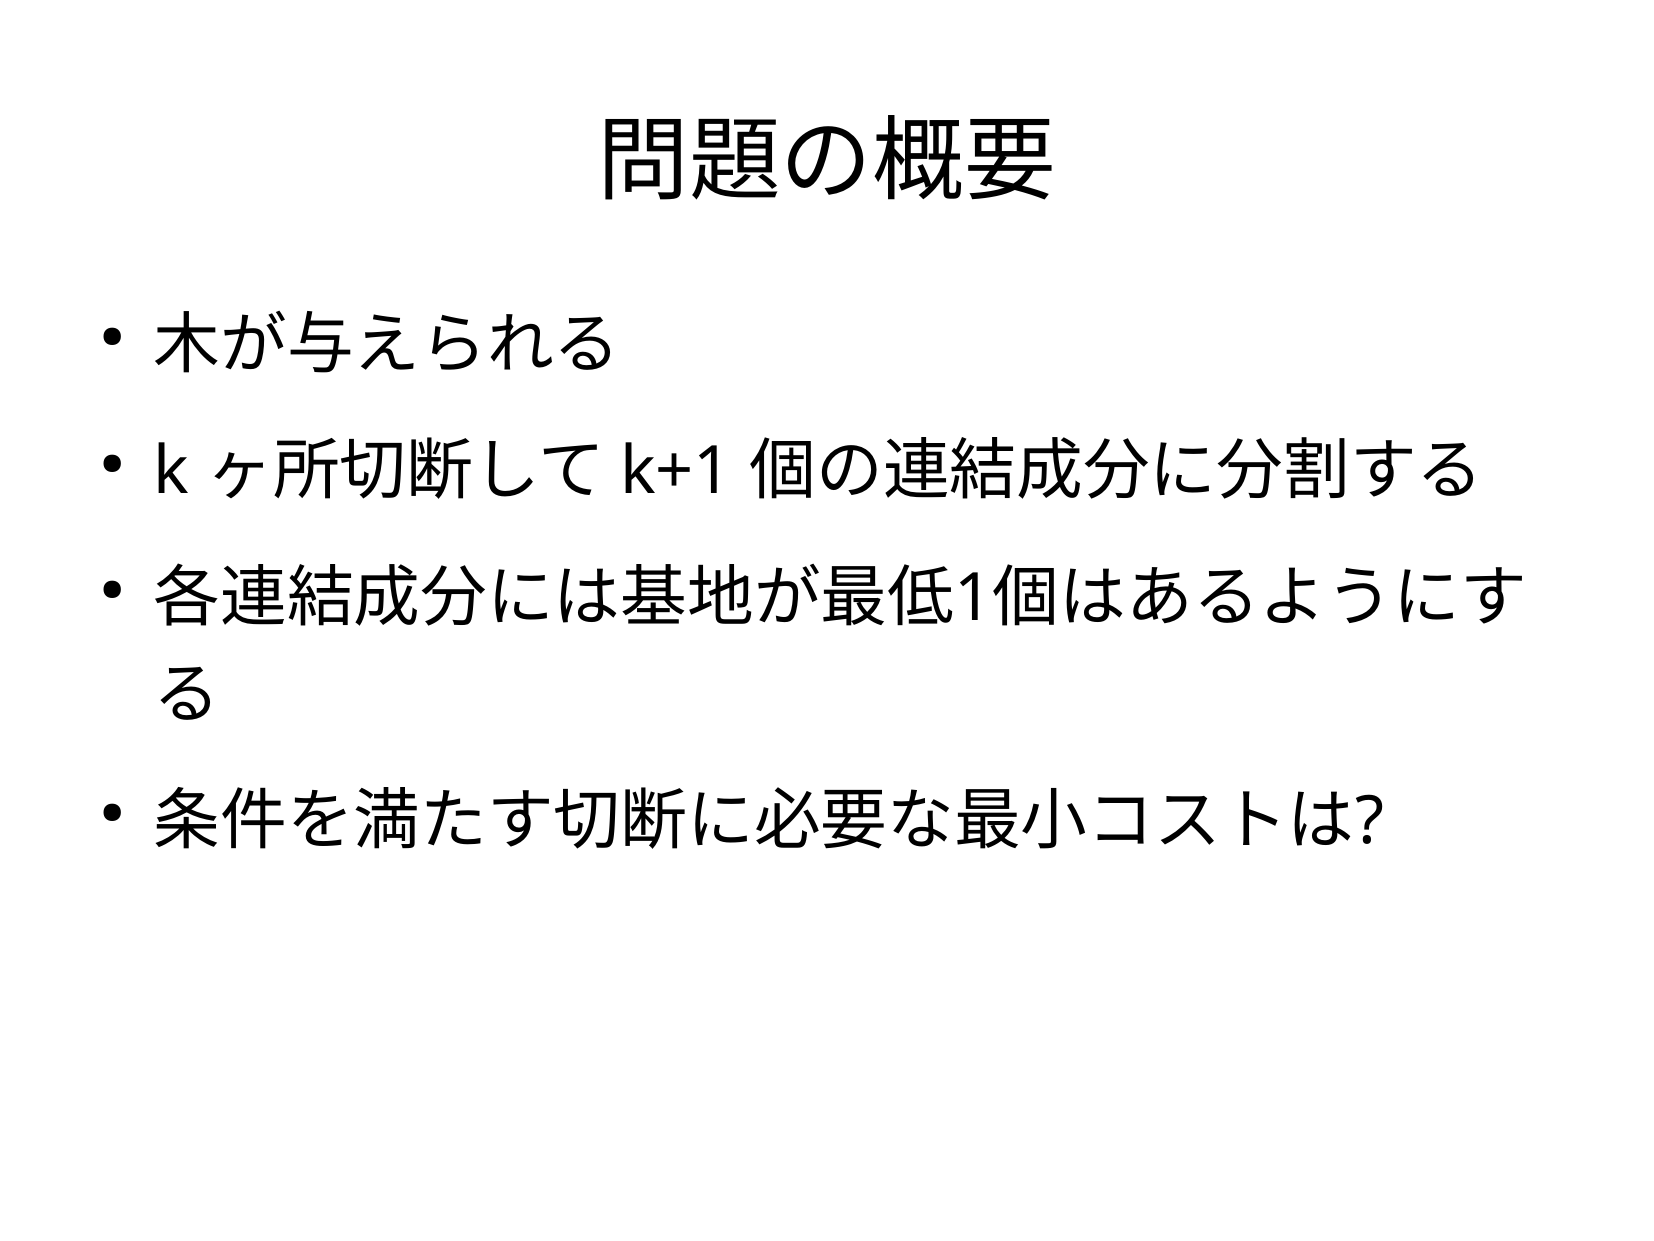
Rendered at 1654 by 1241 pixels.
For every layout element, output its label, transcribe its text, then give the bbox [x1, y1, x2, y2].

list 木が与えられる k ヶ所切断して k+1 個の連結成分に分割する 各連結成分には基地が最低1個はあるようにする 条件を満たす切断に必要な最小コストは? [82, 290, 1538, 1010]
title 問題の概要 [82, 49, 1571, 257]
